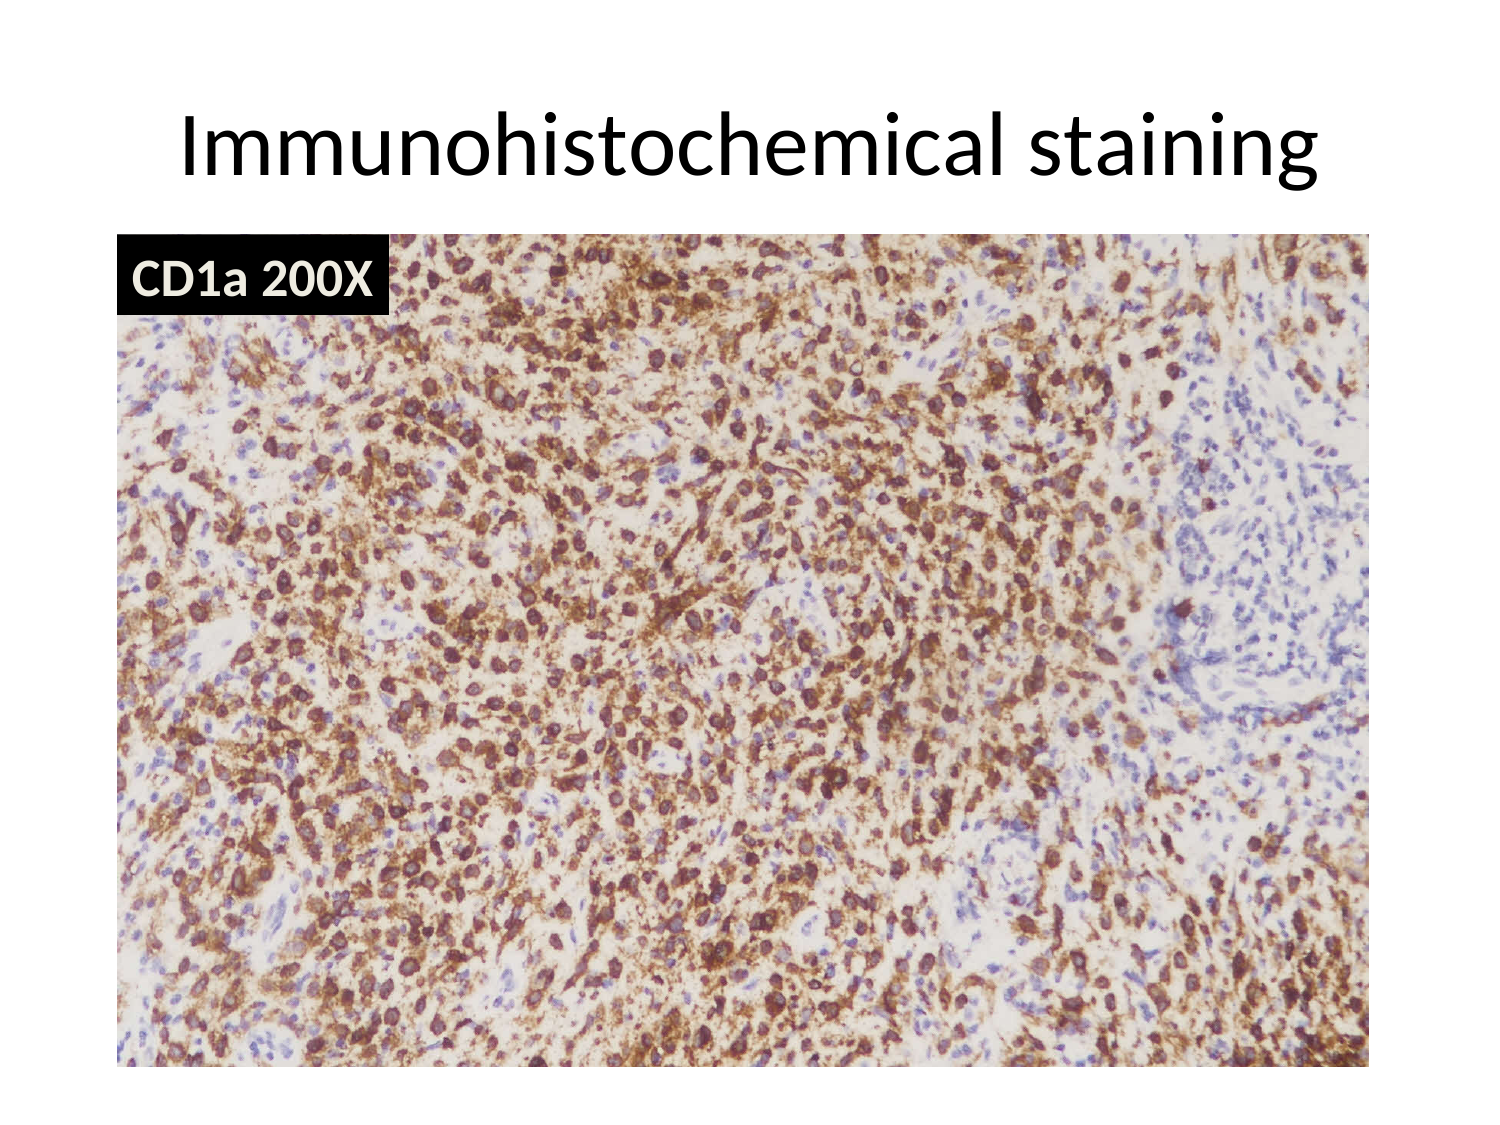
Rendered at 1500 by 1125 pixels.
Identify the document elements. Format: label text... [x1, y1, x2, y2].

title Immunohistochemical staining [75, 45, 1426, 233]
text_box CD1a 200X [117, 234, 389, 315]
picture [117, 234, 1369, 1067]
